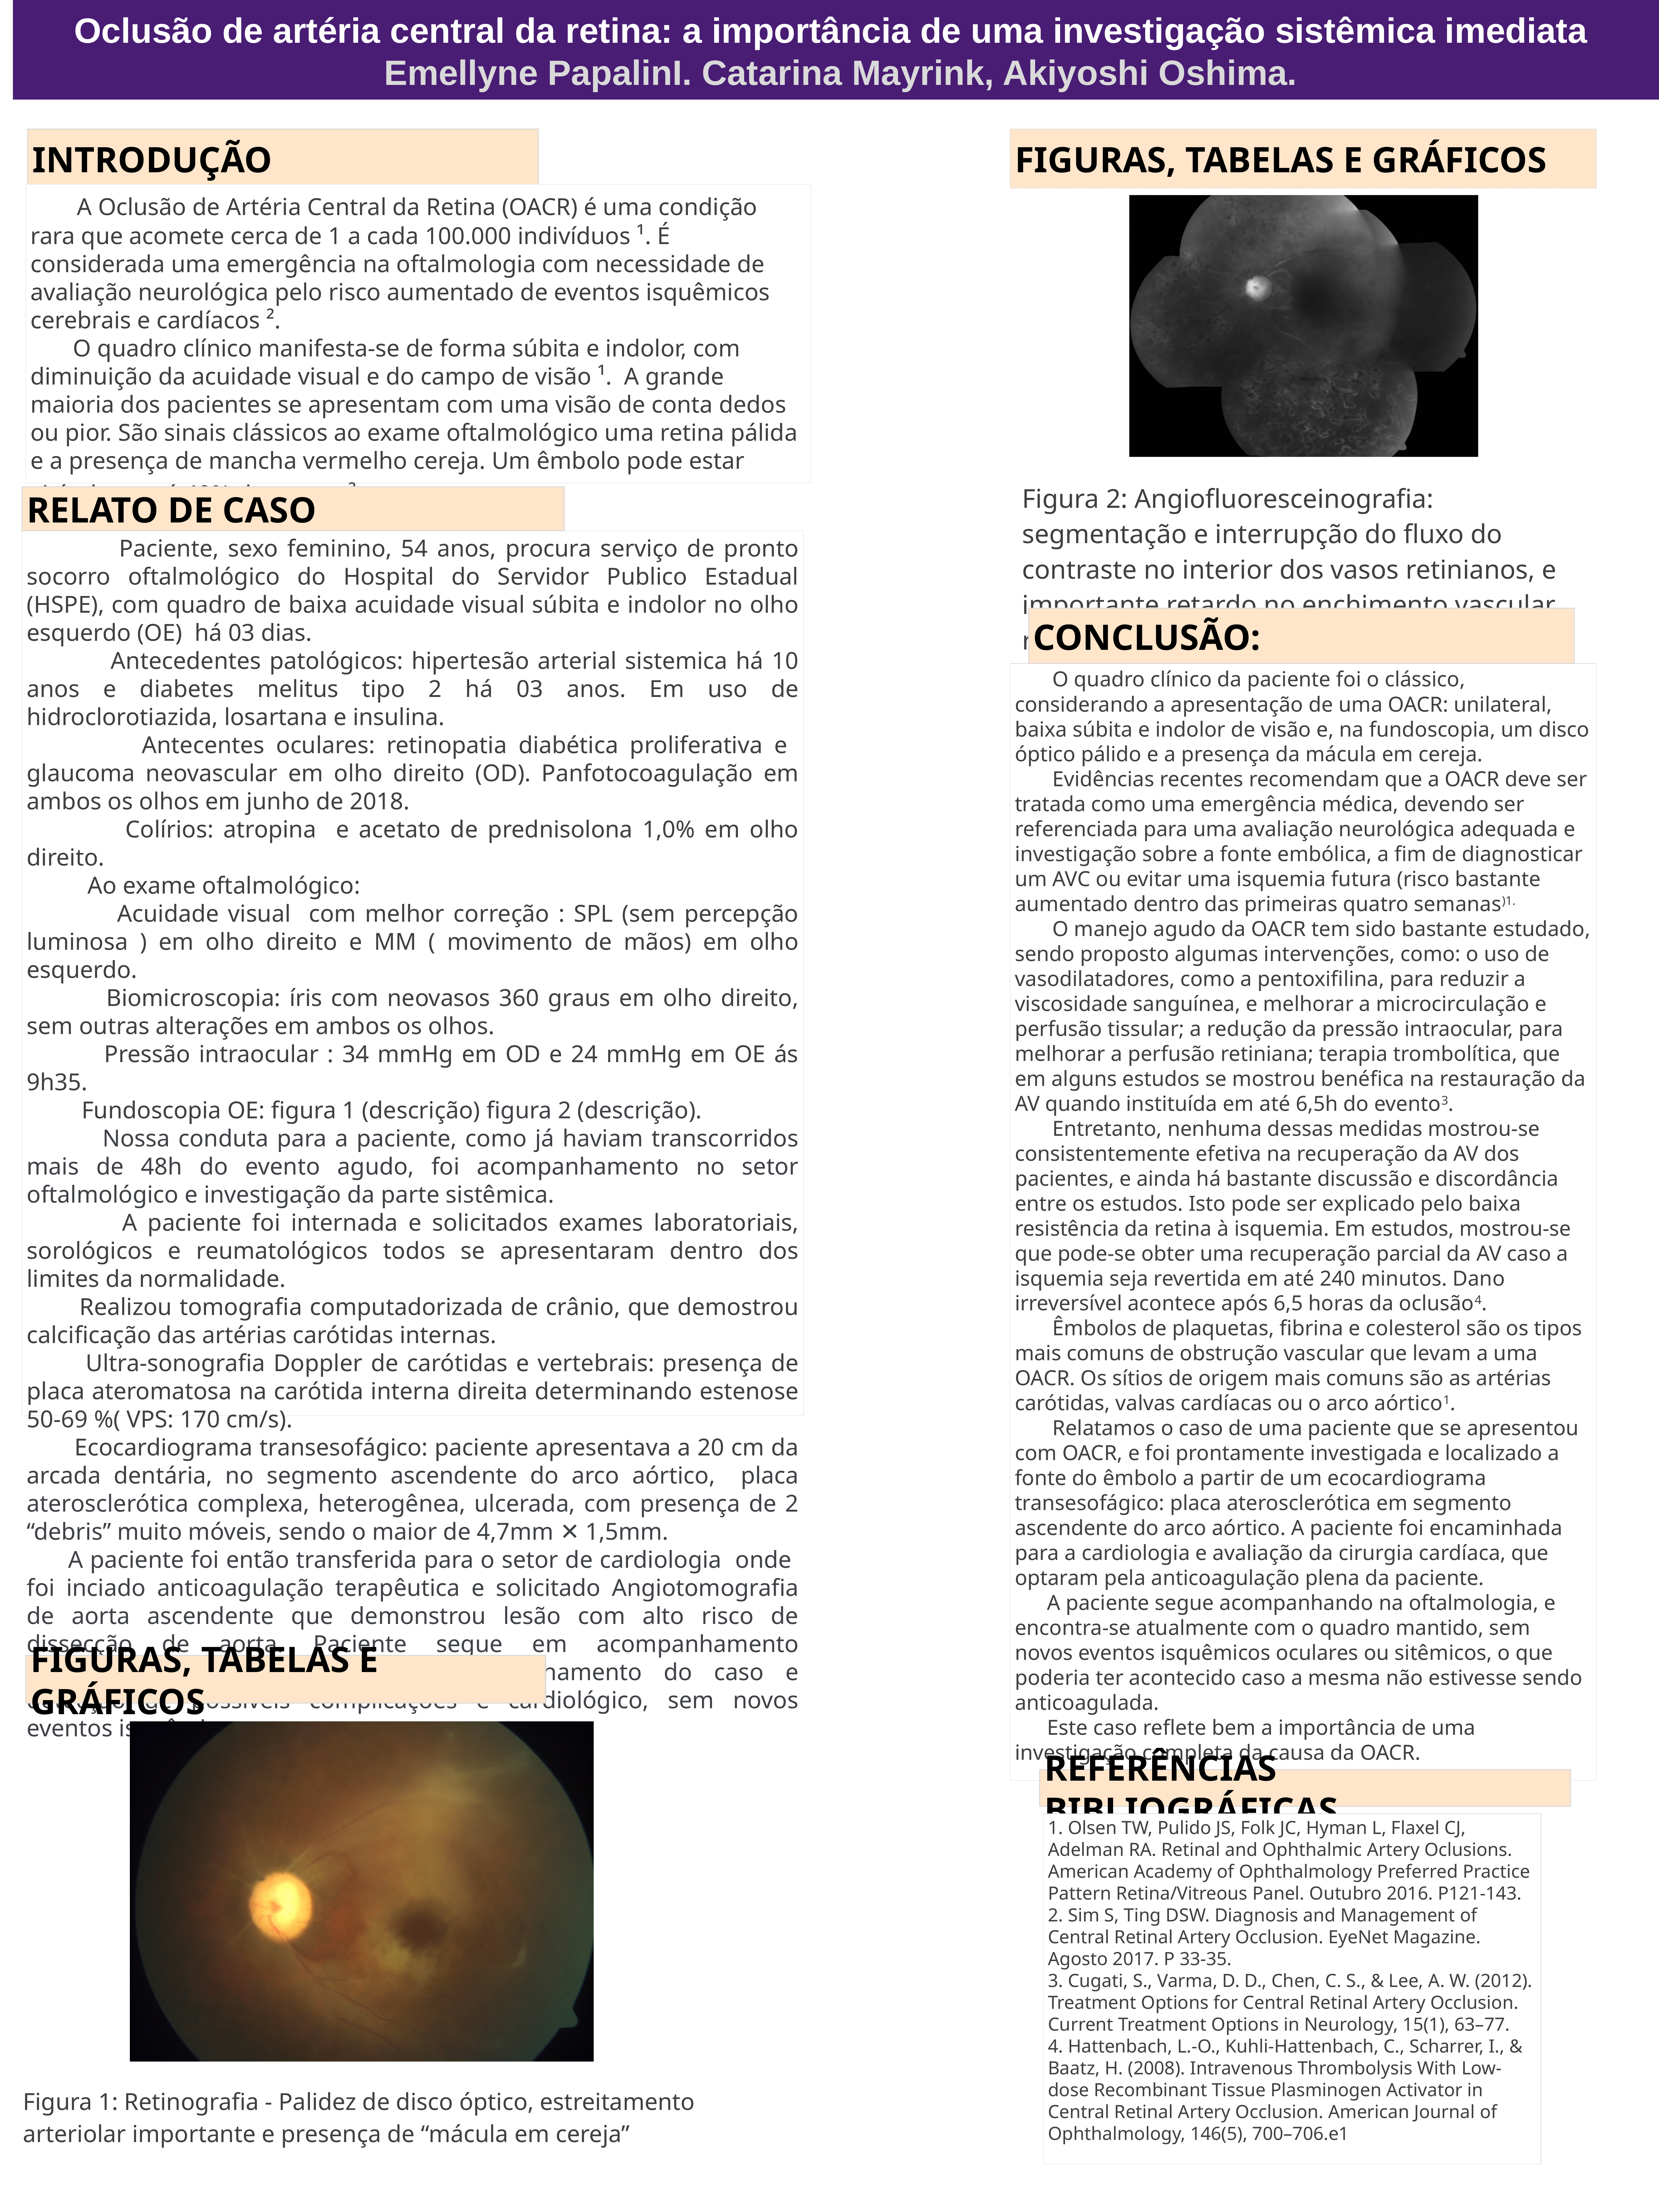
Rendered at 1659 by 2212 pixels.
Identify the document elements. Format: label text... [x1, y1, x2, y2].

text_box CONCLUSÃO: [1028, 608, 1574, 663]
text_box RELATO DE CASO [22, 487, 564, 531]
text_box FIGURAS, TABELAS E GRÁFICOS [165, 1693, 178, 1703]
text_box FIGURAS, TABELAS E GRÁFICOS [88, 1693, 94, 1703]
text_box FIGURAS, TABELAS E GRÁFICOS [1010, 129, 1597, 188]
text_box Oclusão de artéria central da retina: a importância de uma investigação sistêmica imediata Emellyne PapalinI. Catarina Mayrink, Akiyoshi Oshima. [13, 0, 1659, 100]
text_box A Oclusão de Artéria Central da Retina (OACR) é uma condição rara que acomete cerca de 1 a cada 100.000 indivíduos ¹. É considerada uma emergência na oftalmologia com necessidade de avaliação neurológica pelo risco aumentado de eventos isquêmicos cerebrais e cardíacos ². O quadro clínico manifesta-se de forma súbita e indolor, com diminuição da acuidade visual e do campo de visão ¹. A grande maioria dos pacientes se apresentam com uma visão de conta dedos ou pior. São sinais clássicos ao exame oftalmológico uma retina pálida e a presença de mancha vermelho cereja. Um êmbolo pode estar visível em até 40% das vezes ². [26, 184, 811, 483]
picture [1129, 195, 1479, 442]
text_box O quadro clínico da paciente foi o clássico, considerando a apresentação de uma OACR: unilateral, baixa súbita e indolor de visão e, na fundoscopia, um disco óptico pálido e a presença da mácula em cereja. Evidências recentes recomendam que a OACR deve ser tratada como uma emergência médica, devendo ser referenciada para uma avaliação neurológica adequada e investigação sobre a fonte embólica, a fim de diagnosticar um AVC ou evitar uma isquemia futura (risco bastante aumentado dentro das primeiras quatro semanas)1. O manejo agudo da OACR tem sido bastante estudado, sendo proposto algumas intervenções, como: o uso de vasodilatadores, como a pentoxifilina, para reduzir a viscosidade sanguínea, e melhorar a microcirculação e perfusão tissular; a redução da pressão intraocular, para melhorar a perfusão retiniana; terapia trombolítica, que em alguns estudos se mostrou benéfica na restauração da AV quando instituída em até 6,5h do evento3. Entretanto, nenhuma dessas medidas mostrou-se consistentemente efetiva na recuperação da AV dos pacientes, e ainda há bastante discussão e discordância entre os estudos. Isto pode ser explicado pelo baixa resistência da retina à isquemia. Em estudos, mostrou-se que pode-se obter uma recuperação parcial da AV caso a isquemia seja revertida em até 240 minutos. Dano irreversível acontece após 6,5 horas da oclusão4. Êmbolos de plaquetas, fibrina e colesterol são os tipos mais comuns de obstrução vascular que levam a uma OACR. Os sítios de origem mais comuns são as artérias carótidas, valvas cardíacas ou o arco aórtico1. Relatamos o caso de uma paciente que se apresentou com OACR, e foi prontamente investigada e localizado a fonte do êmbolo a partir de um ecocardiograma transesofágico: placa aterosclerótica em segmento ascendente do arco aórtico. A paciente foi encaminhada para a cardiologia e avaliação da cirurgia cardíaca, que optaram pela anticoagulação plena da paciente. A paciente segue acompanhando na oftalmologia, e encontra-se atualmente com o quadro mantido, sem novos eventos isquêmicos oculares ou sitêmicos, o que poderia ter acontecido caso a mesma não estivesse sendo anticoagulada. Este caso reflete bem a importância de uma investigação completa da causa da OACR. [1010, 663, 1597, 1781]
text_box REFERÊNCIAS BIBLIOGRÁFICAS [1039, 1769, 1571, 1807]
text_box Figura 2: Angiofluoresceinografia: segmentação e interrupção do fluxo do contraste no interior dos vasos retinianos, e importante retardo no enchimento vascular retiniano. [1017, 442, 1593, 647]
text_box FIGURAS, TABELAS E GRÁFICOS [131, 1655, 144, 1672]
picture [130, 1721, 594, 2062]
text_box 1. Olsen TW, Pulido JS, Folk JC, Hyman L, Flaxel CJ, Adelman RA. Retinal and Ophthalmic Artery Oclusions. American Academy of Ophthalmology Preferred Practice Pattern Retina/Vitreous Panel. Outubro 2016. P121-143. 2. Sim S, Ting DSW. Diagnosis and Management of Central Retinal Artery Occlusion. EyeNet Magazine. Agosto 2017. P 33-35. 3. Cugati, S., Varma, D. D., Chen, C. S., & Lee, A. W. (2012). Treatment Options for Central Retinal Artery Occlusion. Current Treatment Options in Neurology, 15(1), 63–77. 4. Hattenbach, L.-O., Kuhli-Hattenbach, C., Scharrer, I., & Baatz, H. (2008). Intravenous Thrombolysis With Low-dose Recombinant Tissue Plasminogen Activator in Central Retinal Artery Occlusion. American Journal of Ophthalmology, 146(5), 700–706.e1 [1043, 1814, 1541, 2164]
text_box Figura 1: Retinografia - Palidez de disco óptico, estreitamento arteriolar importante e presença de “mácula em cereja” [18, 2083, 800, 2168]
text_box Paciente, sexo feminino, 54 anos, procura serviço de pronto socorro oftalmológico do Hospital do Servidor Publico Estadual (HSPE), com quadro de baixa acuidade visual súbita e indolor no olho esquerdo (OE) há 03 dias. Antecedentes patológicos: hipertesão arterial sistemica há 10 anos e diabetes melitus tipo 2 há 03 anos. Em uso de hidroclorotiazida, losartana e insulina. Antecentes oculares: retinopatia diabética proliferativa e glaucoma neovascular em olho direito (OD). Panfotocoagulação em ambos os olhos em junho de 2018. Colírios: atropina e acetato de prednisolona 1,0% em olho direito. Ao exame oftalmológico: Acuidade visual com melhor correção : SPL (sem percepção luminosa ) em olho direito e MM ( movimento de mãos) em olho esquerdo. Biomicroscopia: íris com neovasos 360 graus em olho direito, sem outras alterações em ambos os olhos. Pressão intraocular : 34 mmHg em OD e 24 mmHg em OE ás 9h35. Fundoscopia OE: figura 1 (descrição) figura 2 (descrição). Nossa conduta para a paciente, como já haviam transcorridos mais de 48h do evento agudo, foi acompanhamento no setor oftalmológico e investigação da parte sistêmica. A paciente foi internada e solicitados exames laboratoriais, sorológicos e reumatológicos todos se apresentaram dentro dos limites da normalidade. Realizou tomografia computadorizada de crânio, que demostrou calcificação das artérias carótidas internas. Ultra-sonografia Doppler de carótidas e vertebrais: presença de placa ateromatosa na carótida interna direita determinando estenose 50-69 %( VPS: 170 cm/s). Ecocardiograma transesofágico: paciente apresentava a 20 cm da arcada dentária, no segmento ascendente do arco aórtico, placa aterosclerótica complexa, heterogênea, ulcerada, com presença de 2 “debris” muito móveis, sendo o maior de 4,7mm ✕ 1,5mm. A paciente foi então transferida para o setor de cardiologia onde foi inciado anticoagulação terapêutica e solicitado Angiotomografia de aorta ascendente que demonstrou lesão com alto risco de dissecção de aorta. Paciente segue em acompanhamento ambulatorial oftalmológico, para acompanhamento do caso e detecção de possíveis complicações e cardiológico, sem novos eventos isquêmicos. [22, 531, 804, 1416]
text_box INTRODUÇÃO [27, 129, 538, 184]
text_box REFERÊNCIAS BIBLIOGRÁFICAS [1146, 1802, 1158, 1807]
text_box FIGURAS, TABELAS E GRÁFICOS [97, 1655, 107, 1668]
text_box FIGURAS, TABELAS E GRÁFICOS [26, 1655, 546, 1703]
